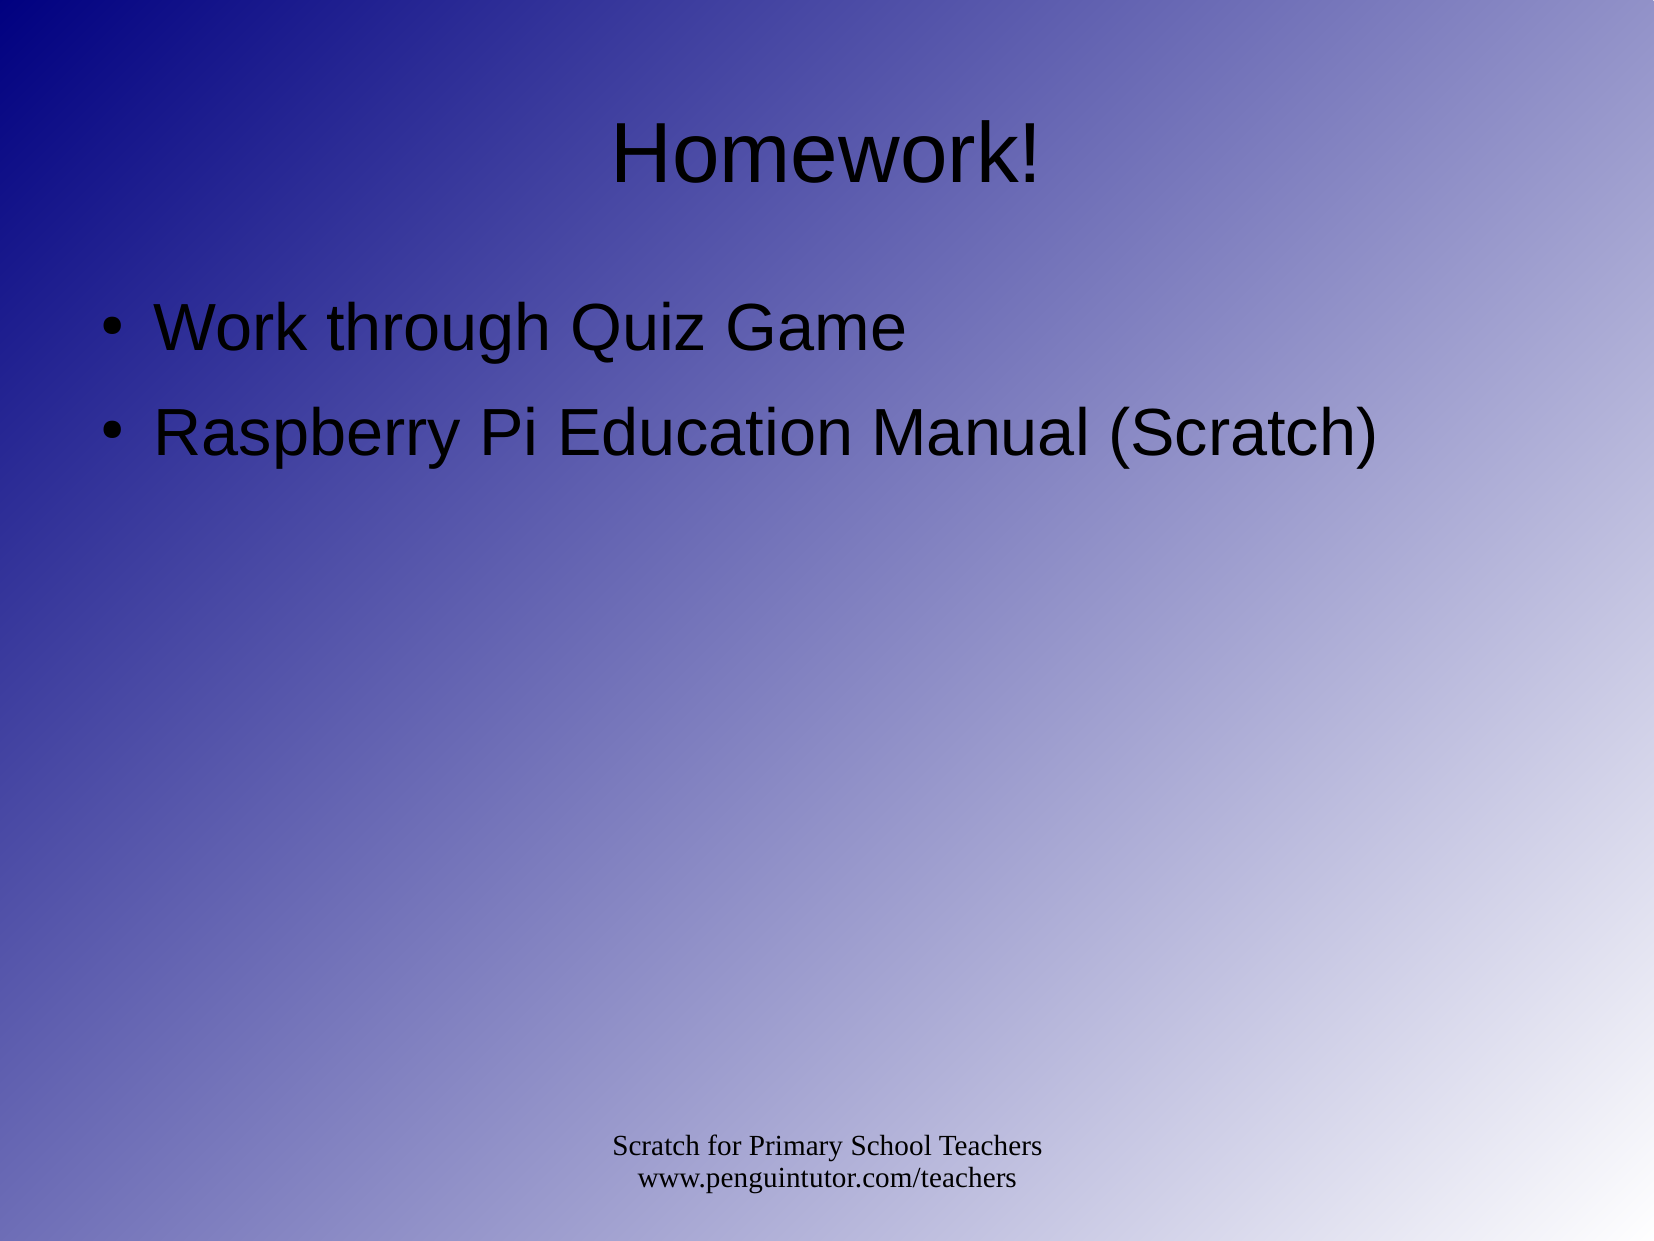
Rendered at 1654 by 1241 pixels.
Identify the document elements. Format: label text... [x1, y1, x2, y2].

list Work through Quiz Game Raspberry Pi Education Manual (Scratch) [82, 290, 1571, 1010]
title Homework! [82, 49, 1571, 257]
